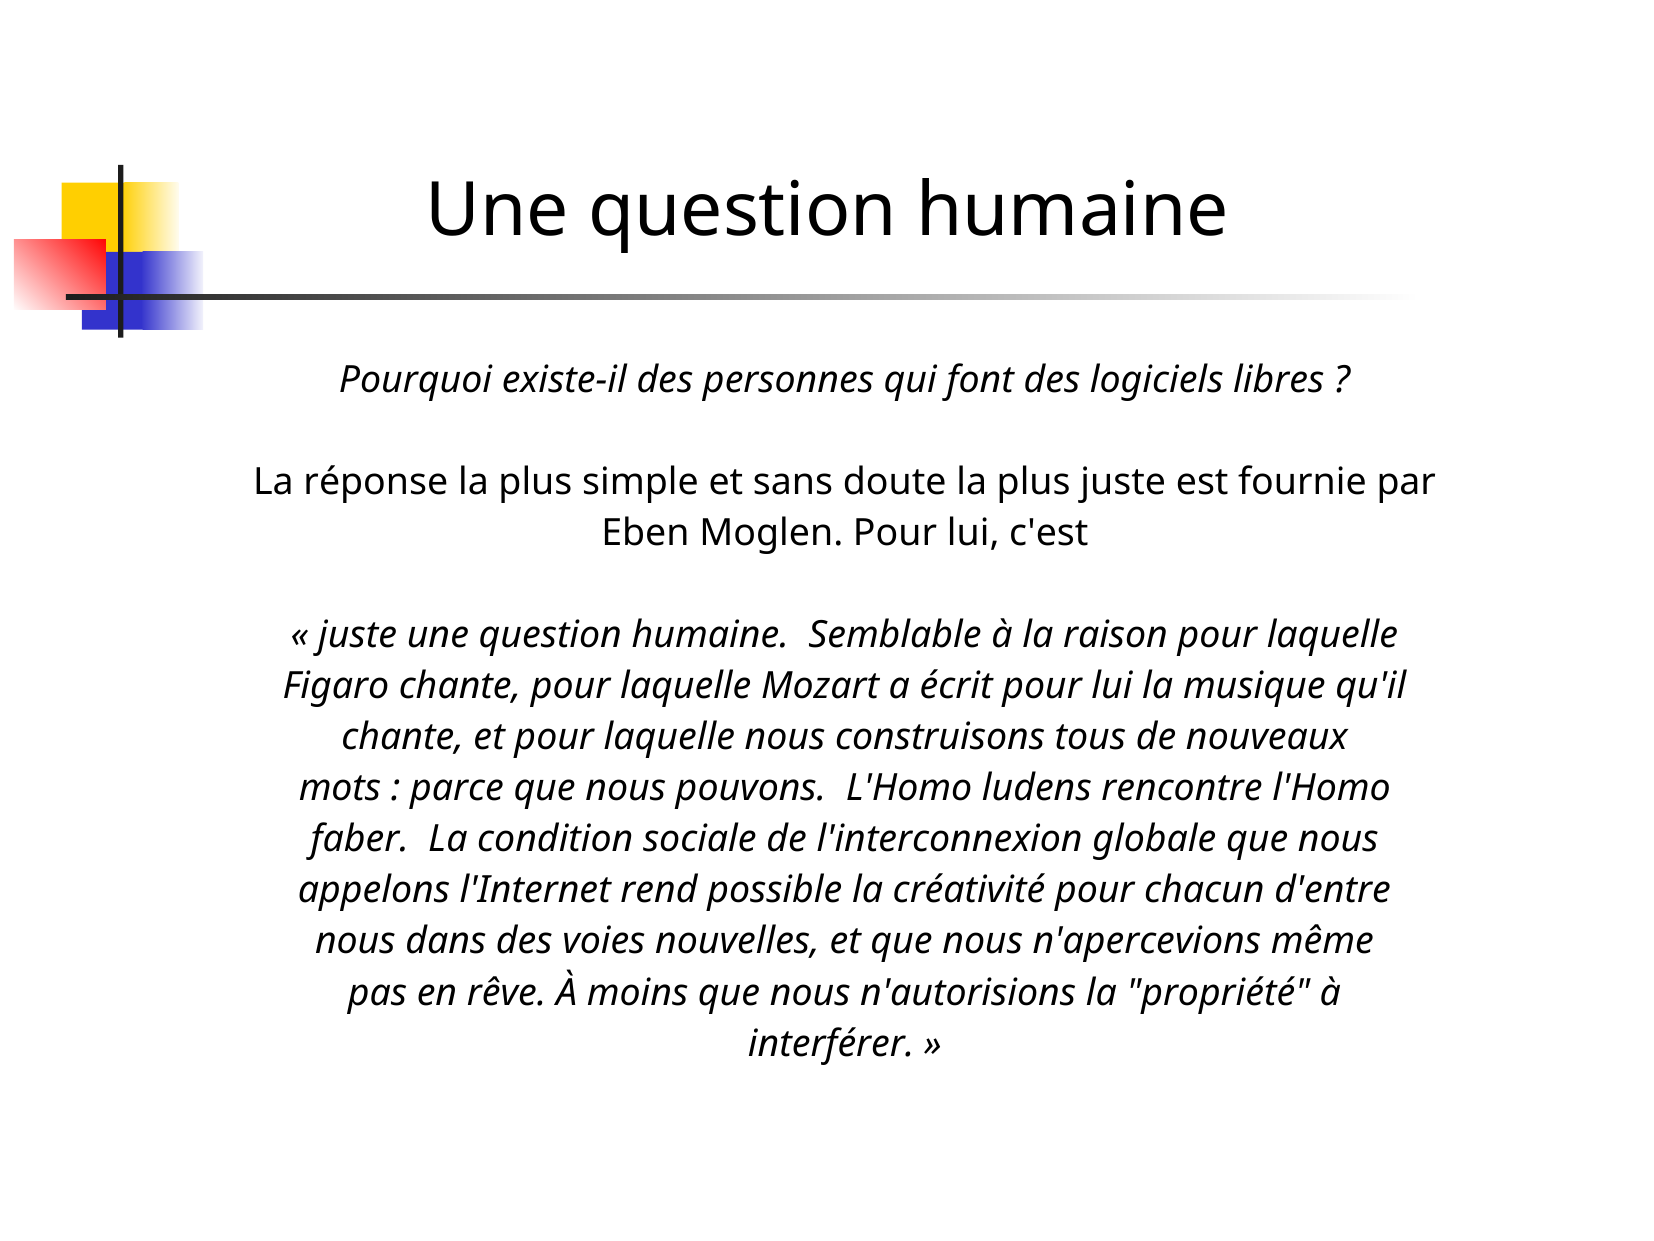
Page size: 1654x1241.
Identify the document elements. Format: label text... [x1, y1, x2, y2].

subtitle Pourquoi existe-il des personnes qui font des logiciels libres ? La réponse la plus simple et sans doute la plus juste est fournie par Eben Moglen. Pour lui, c'est « juste une question humaine. Semblable à la raison pour laquelle Figaro chante, pour laquelle Mozart a écrit pour lui la musique qu'il chante, et pour laquelle nous construisons tous de nouveaux mots : parce que nous pouvons. L'Homo ludens rencontre l'Homo faber. La condition sociale de l'interconnexion globale que nous appelons l'Internet rend possible la créativité pour chacun d'entre nous dans des voies nouvelles, et que nous n'apercevions même pas en rêve. À moins que nous n'autorisions la "propriété" à interférer. » [121, 344, 1534, 1127]
title Une question humaine [121, 102, 1534, 311]
